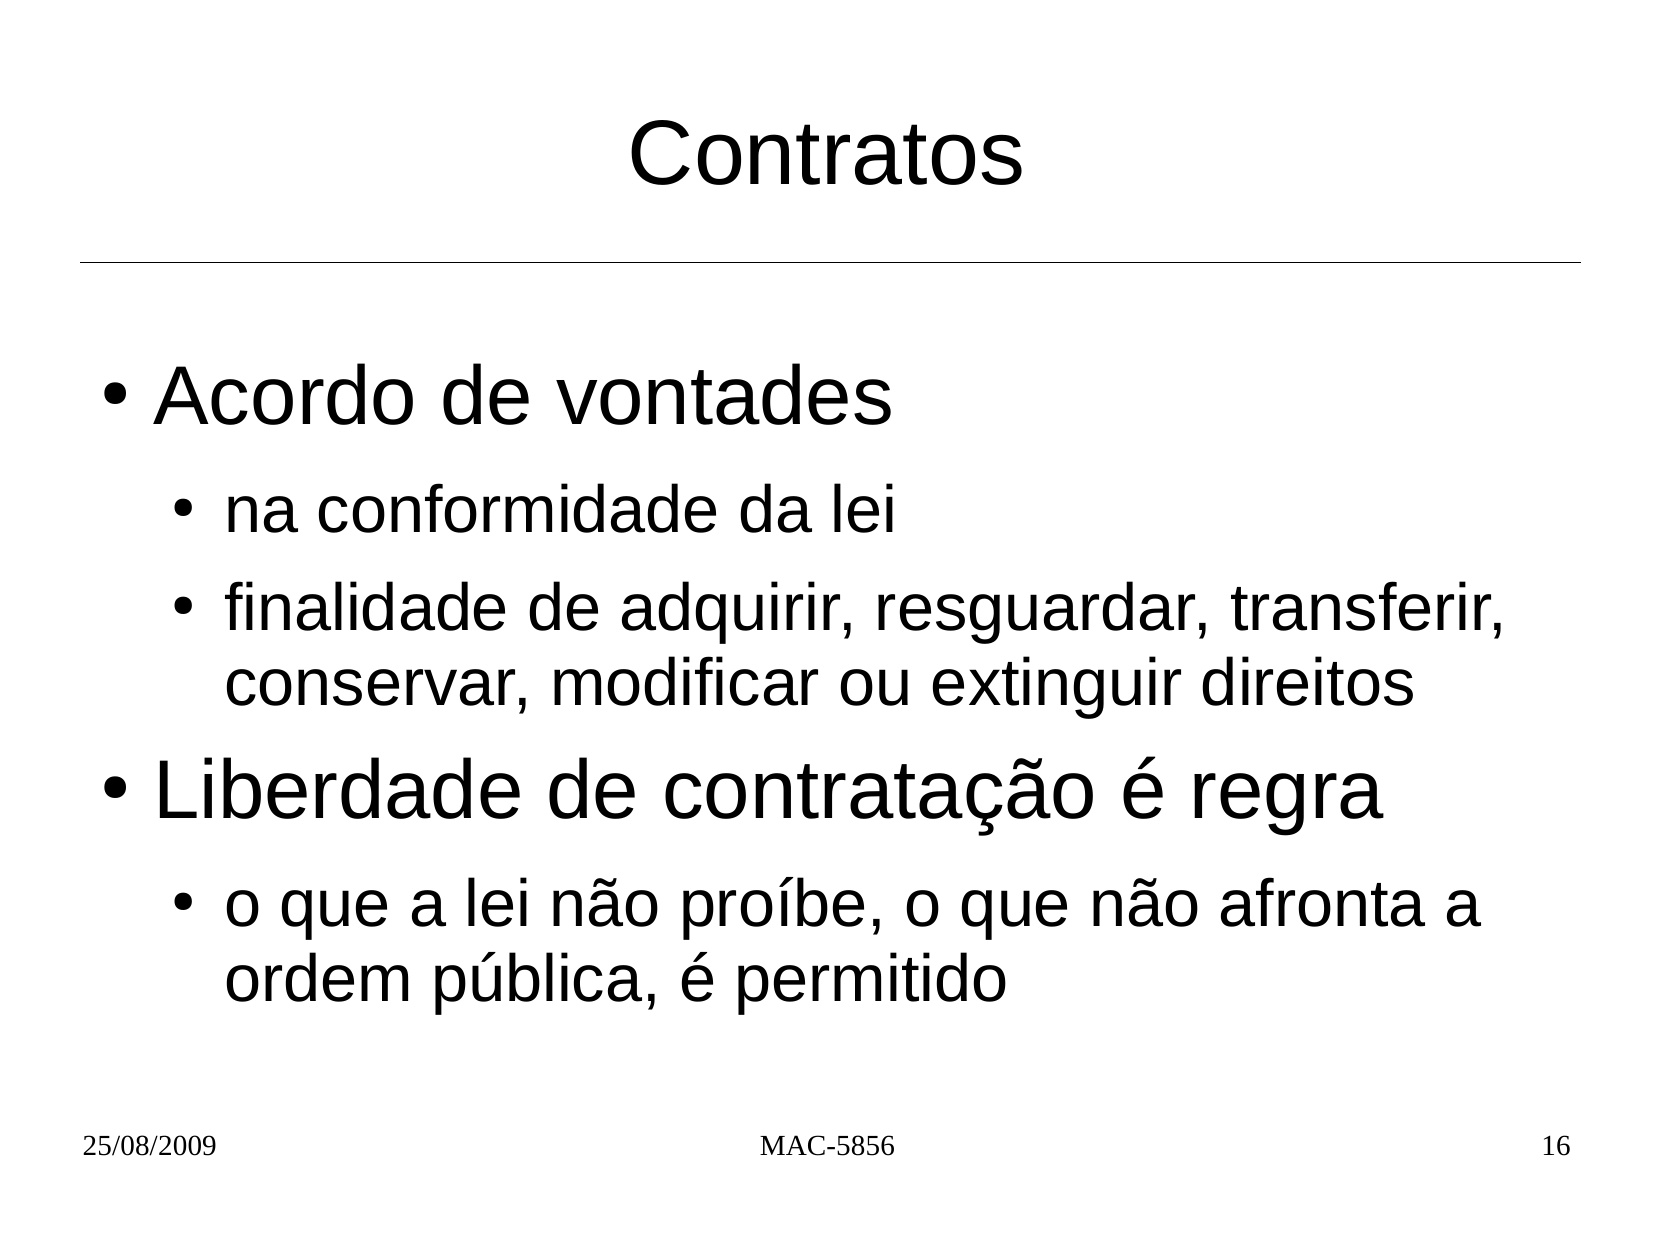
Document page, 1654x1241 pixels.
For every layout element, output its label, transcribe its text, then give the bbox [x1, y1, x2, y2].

list Acordo de vontades na conformidade da lei finalidade de adquirir, resguardar, transferir, conservar, modificar ou extinguir direitos Liberdade de contratação é regra o que a lei não proíbe, o que não afronta a ordem pública, é permitido [82, 349, 1571, 1095]
title Contratos [82, 56, 1571, 250]
